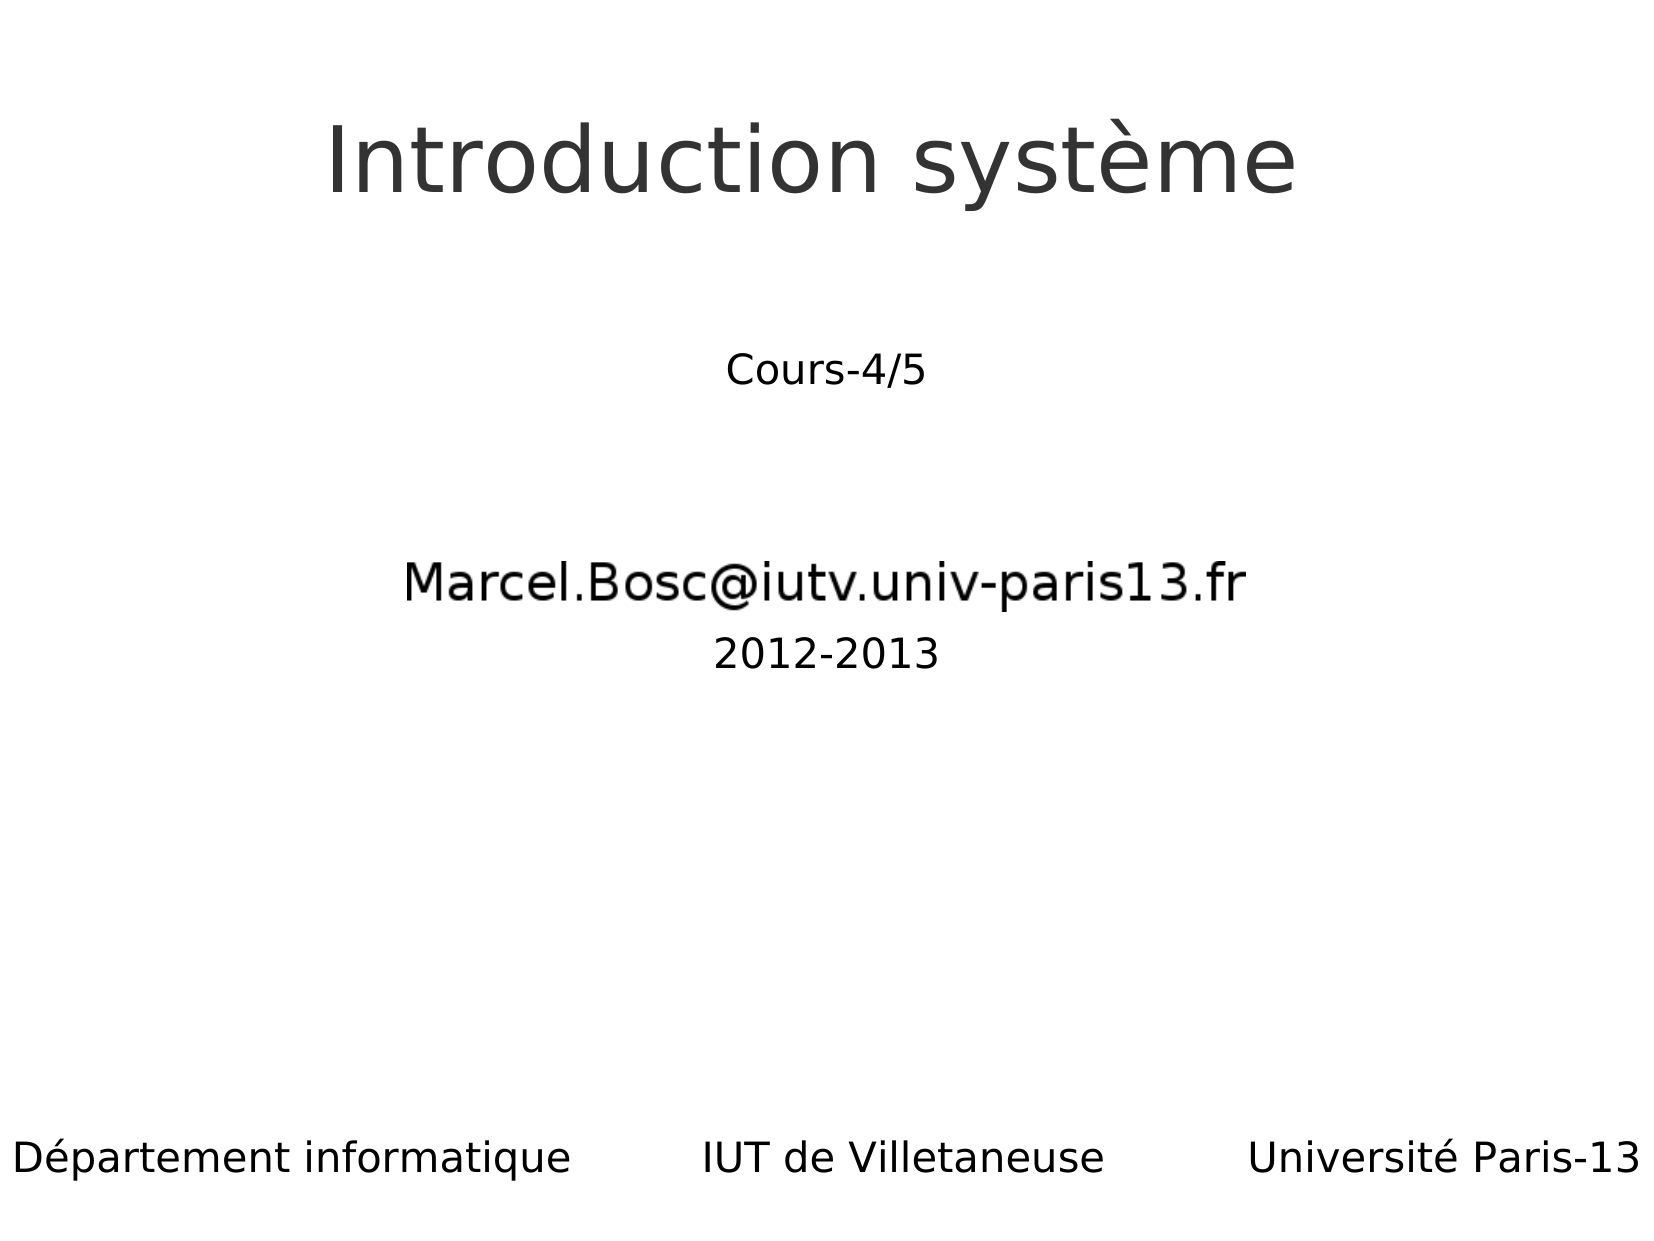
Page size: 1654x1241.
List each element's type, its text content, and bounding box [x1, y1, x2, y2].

text_box Université Paris-13 [1247, 1133, 1642, 1241]
text_box Département informatique [11, 1133, 572, 1241]
text_box Cours-4/5 [725, 345, 928, 395]
text_box 2012-2013 [713, 630, 941, 679]
title Introduction système [122, 33, 1504, 222]
text_box IUT de Villetaneuse [701, 1133, 1106, 1241]
picture [407, 561, 1246, 612]
